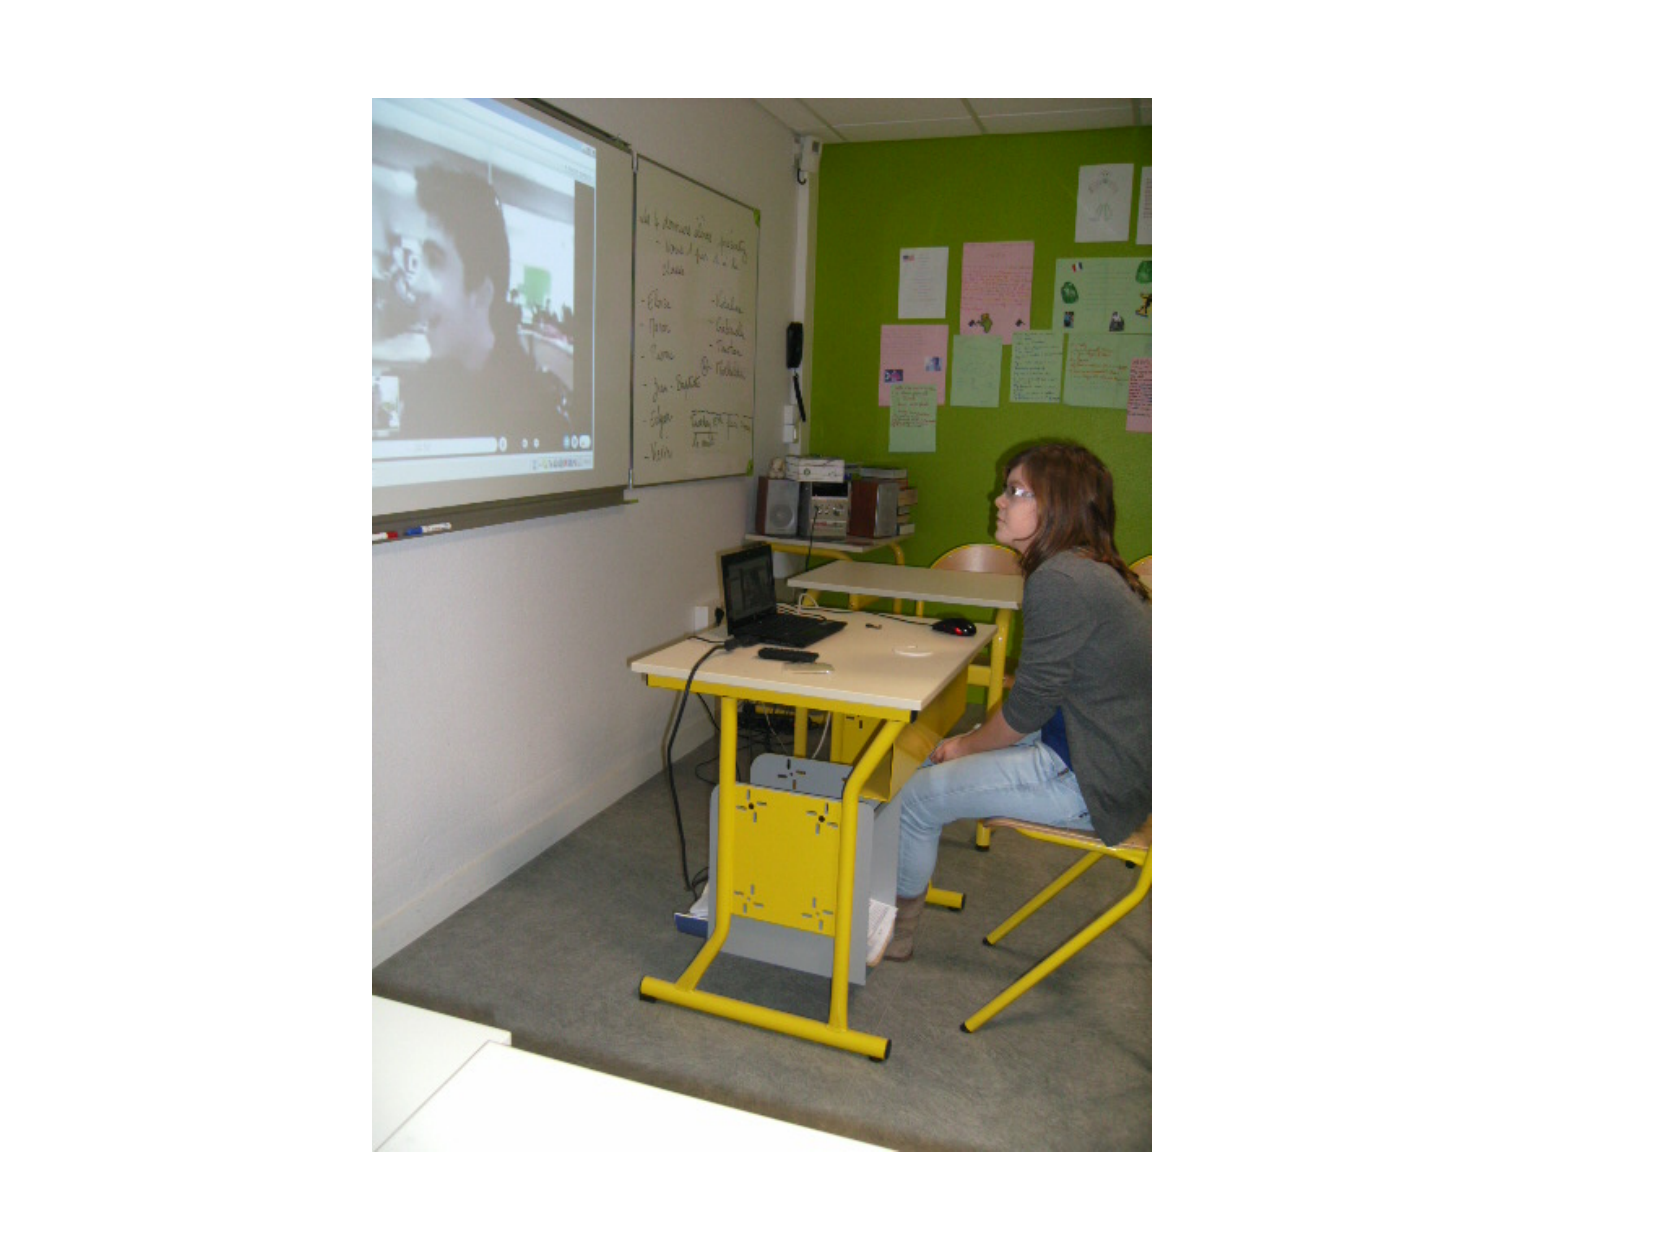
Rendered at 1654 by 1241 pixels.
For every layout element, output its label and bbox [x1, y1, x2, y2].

picture [372, 98, 1152, 1152]
